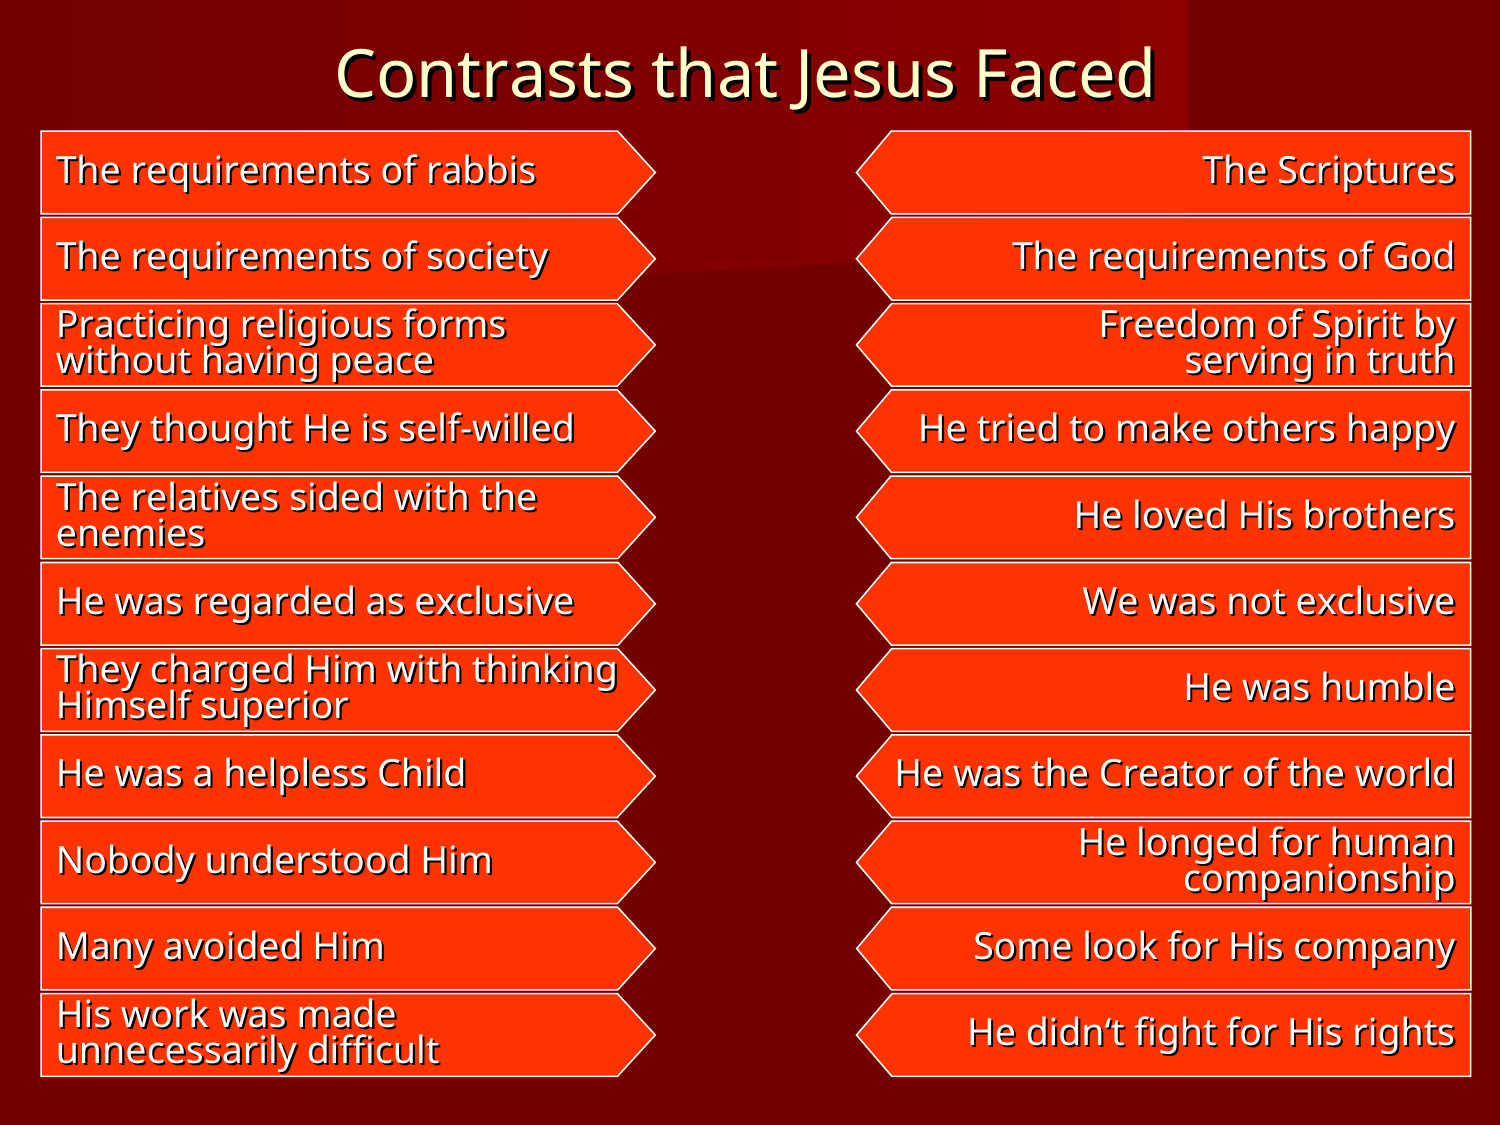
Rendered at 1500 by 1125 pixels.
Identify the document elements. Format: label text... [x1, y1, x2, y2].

text_box Freedom of Spirit by serving in truth [856, 303, 1471, 387]
text_box His work was made unnecessarily difficult [41, 993, 656, 1077]
text_box The relatives sided with the enemies [41, 476, 656, 559]
text_box He loved His brothers [856, 476, 1471, 559]
text_box Practicing religious forms without having peace [41, 303, 656, 387]
text_box The Scriptures [856, 131, 1471, 214]
text_box He was regarded as exclusive [41, 562, 656, 646]
text_box He longed for human companionship [856, 821, 1471, 904]
text_box The requirements of rabbis [41, 131, 656, 214]
text_box He tried to make others happy [856, 389, 1471, 473]
text_box Some look for His company [856, 907, 1471, 990]
text_box The requirements of God [856, 217, 1471, 301]
text_box He didn‘t fight for His rights [856, 993, 1471, 1077]
text_box He was a helpless Child [41, 734, 656, 818]
title Contrasts that Jesus Faced [71, 23, 1422, 119]
text_box They charged Him with thinking Himself superior [41, 648, 656, 732]
text_box Many avoided Him [41, 907, 656, 990]
text_box They thought He is self-willed [41, 389, 656, 473]
text_box He was humble [856, 648, 1471, 732]
text_box The requirements of society [41, 217, 656, 301]
text_box Nobody understood Him [41, 821, 656, 904]
text_box He was the Creator of the world [856, 734, 1471, 818]
text_box We was not exclusive [856, 562, 1471, 646]
